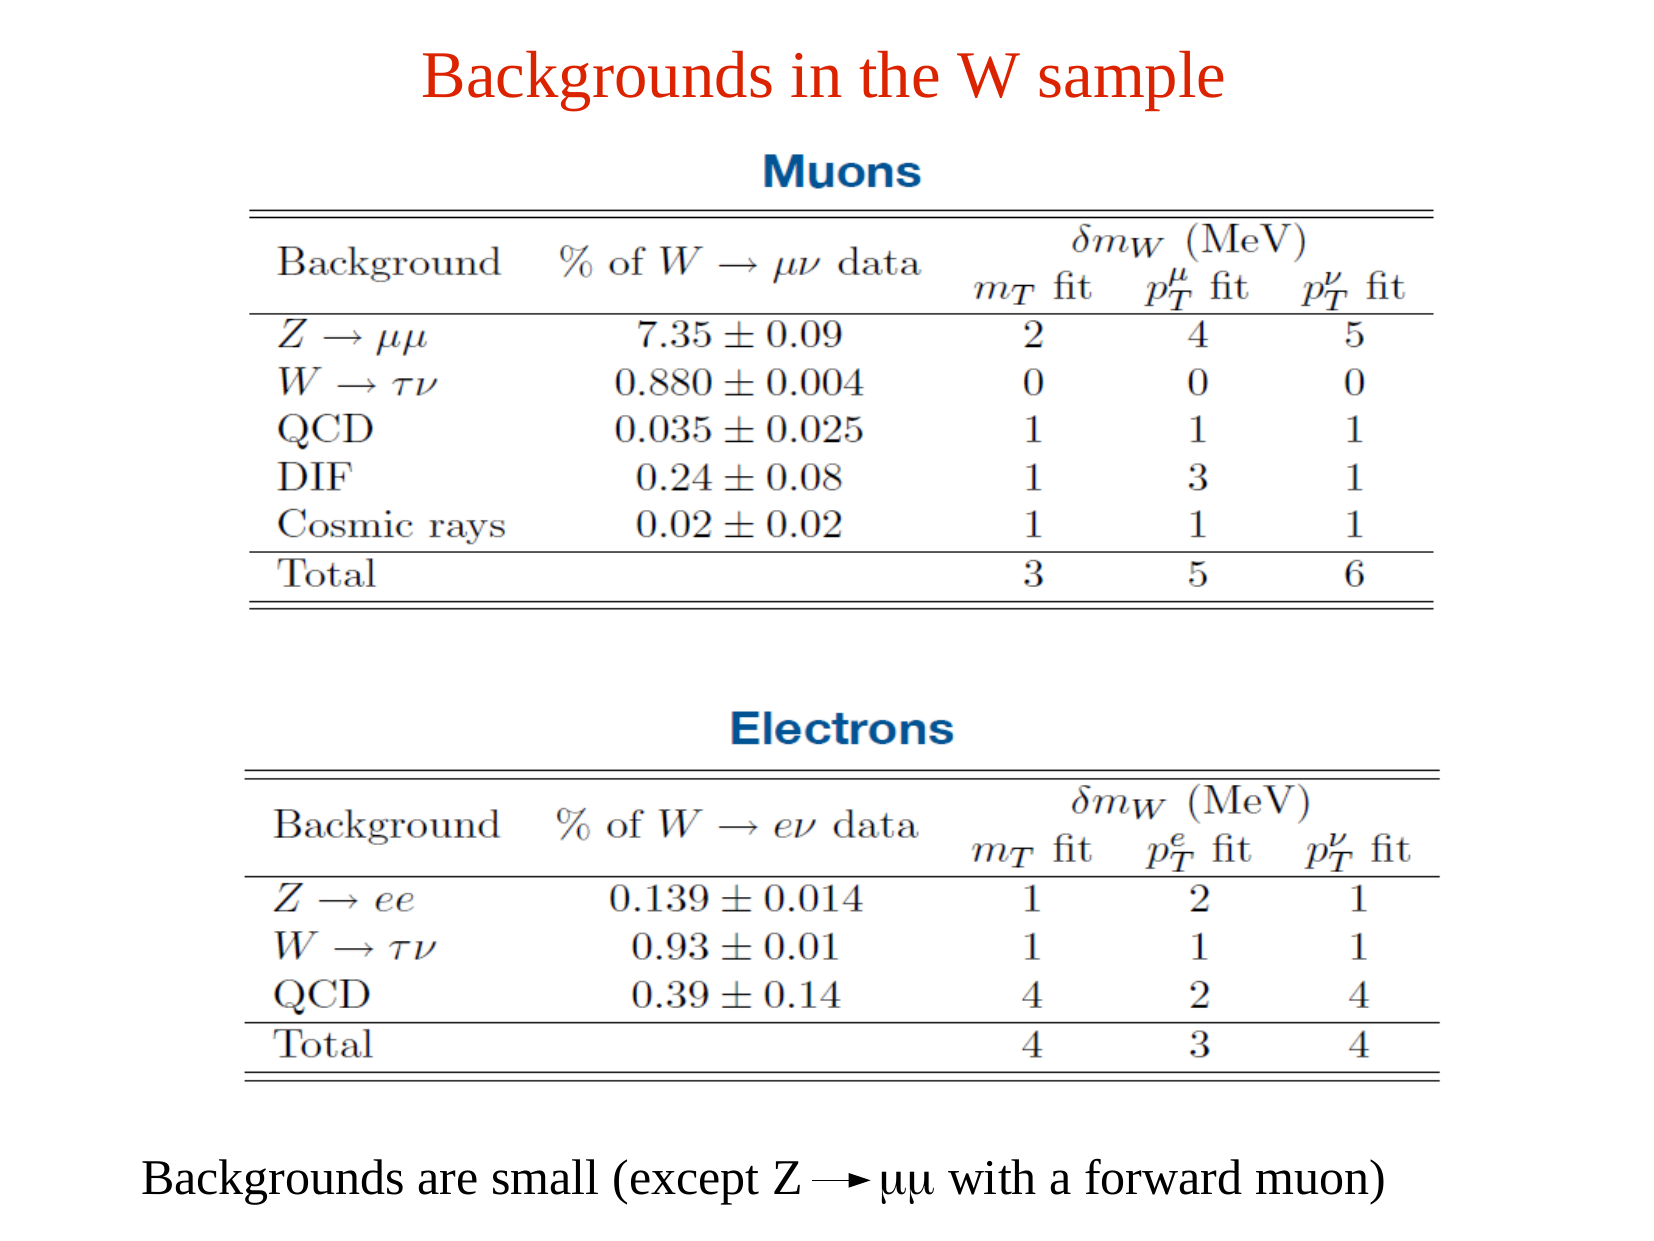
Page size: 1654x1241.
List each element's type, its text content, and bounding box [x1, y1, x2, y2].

text_box Backgrounds are small (except Z μμ with a forward muon) [141, 1150, 1558, 1241]
text_box [1375, 1159, 1384, 1241]
picture [178, 122, 1521, 1120]
title Backgrounds in the W sample [286, 14, 1363, 122]
